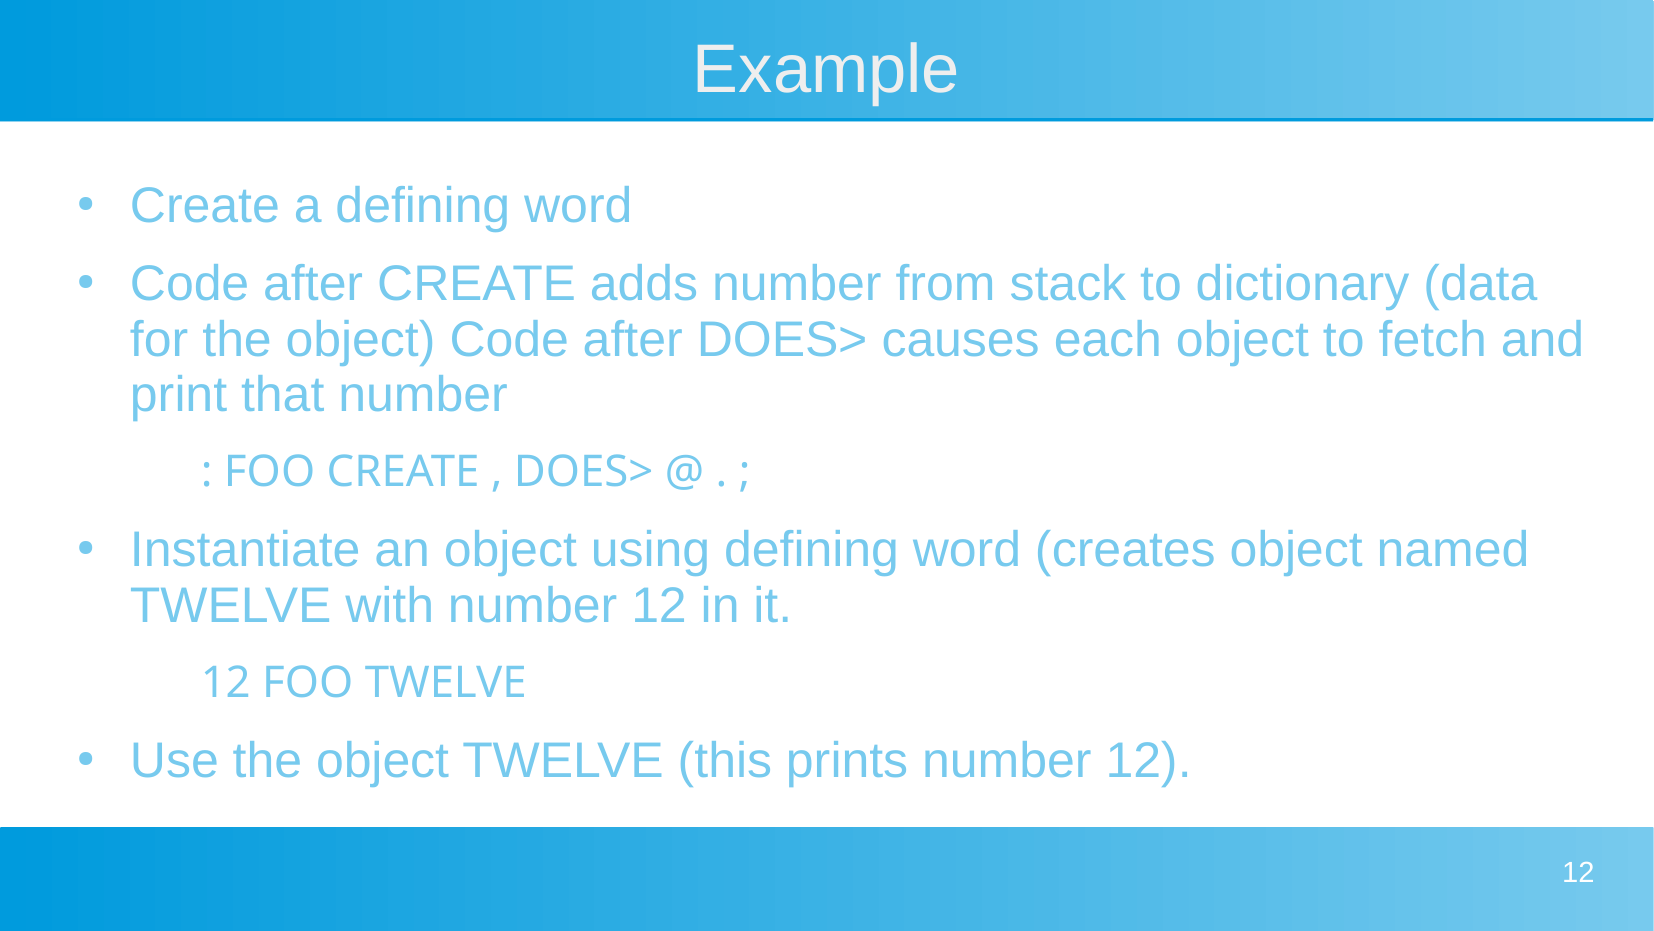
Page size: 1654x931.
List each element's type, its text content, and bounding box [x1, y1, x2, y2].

list Create a defining word Code after CREATE adds number from stack to dictionary (data for the object) Code after DOES> causes each object to fetch and print that number : FOO CREATE , DOES> @ . ; Instantiate an object using defining word (creates object named TWELVE with number 12 in it. 12 FOO TWELVE Use the object TWELVE (this prints number 12). [59, 177, 1595, 768]
title Example [59, 29, 1595, 108]
